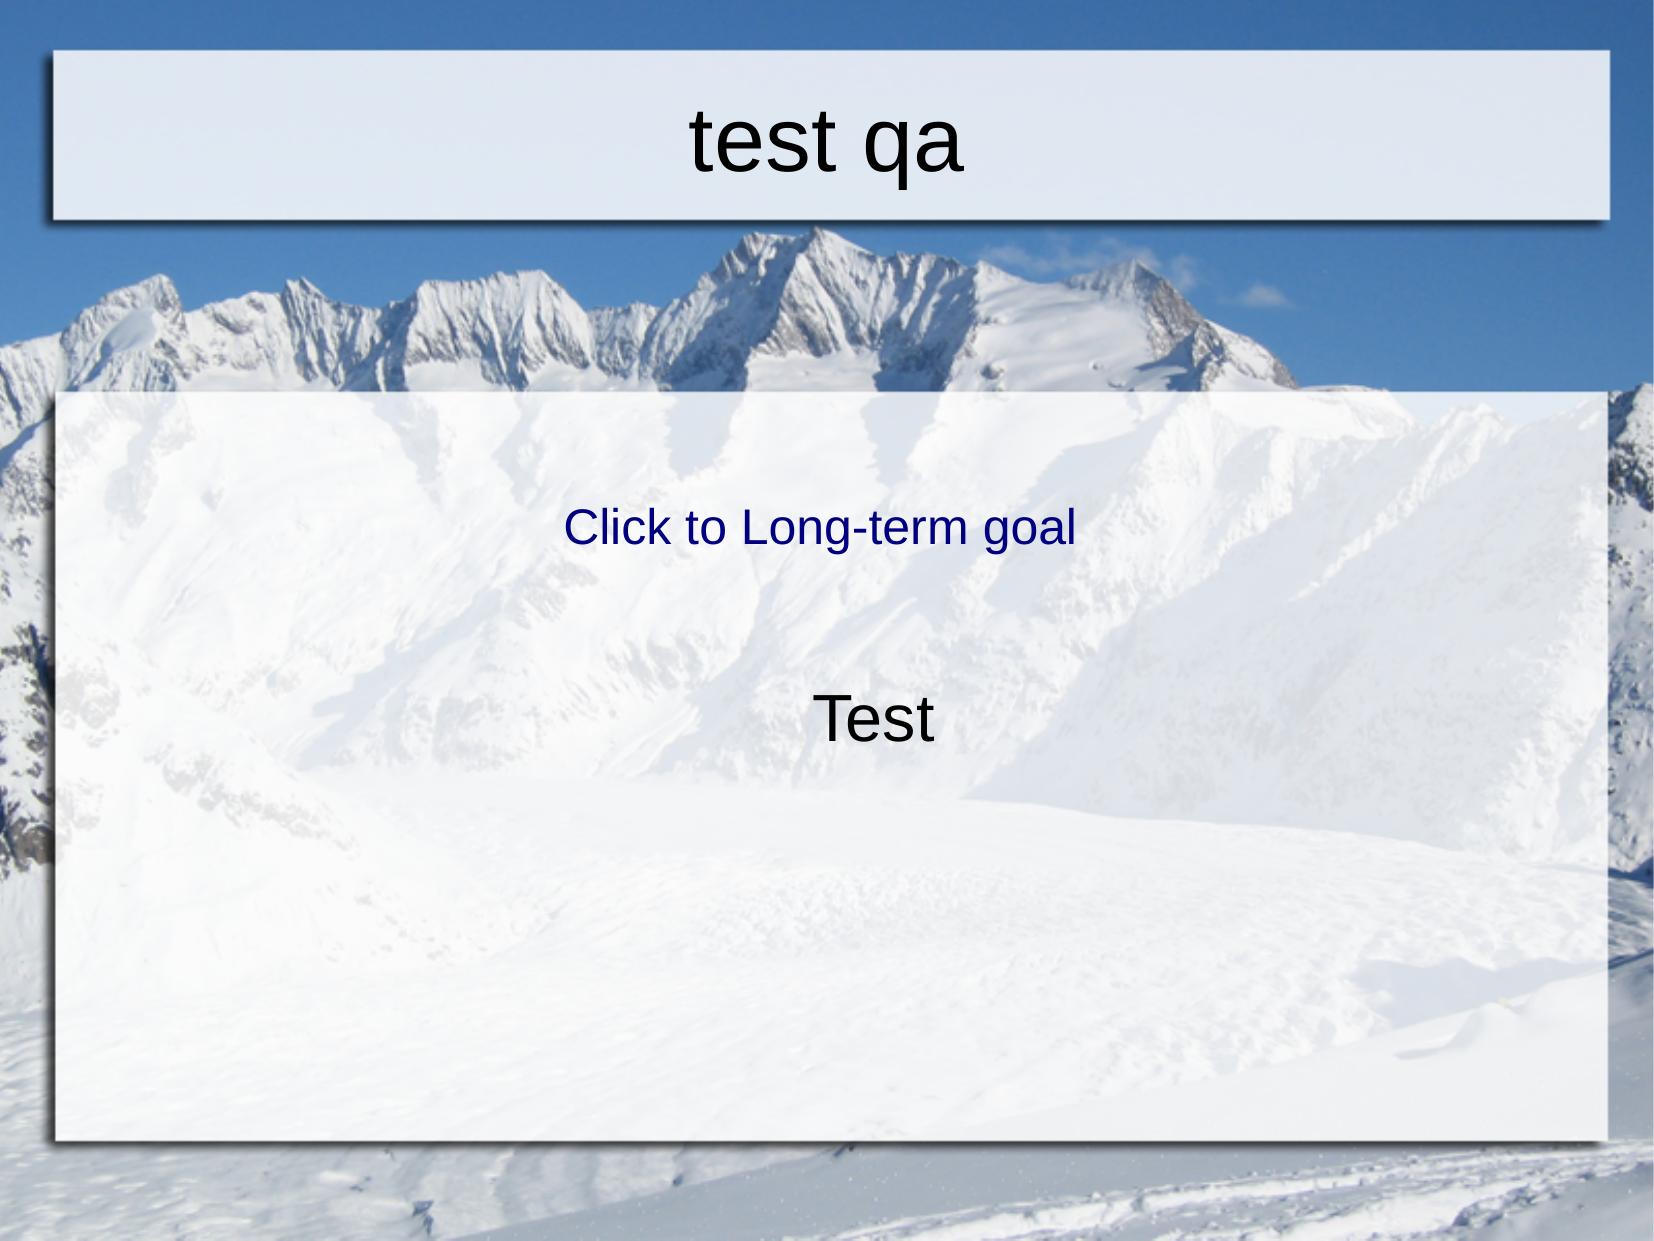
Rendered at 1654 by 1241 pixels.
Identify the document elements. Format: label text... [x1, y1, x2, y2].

picture [0, 0, 1654, 1241]
title test qa [59, 61, 1595, 219]
subtitle Test [178, 364, 1570, 1147]
text_box Click to Long-term goal [563, 499, 1182, 556]
